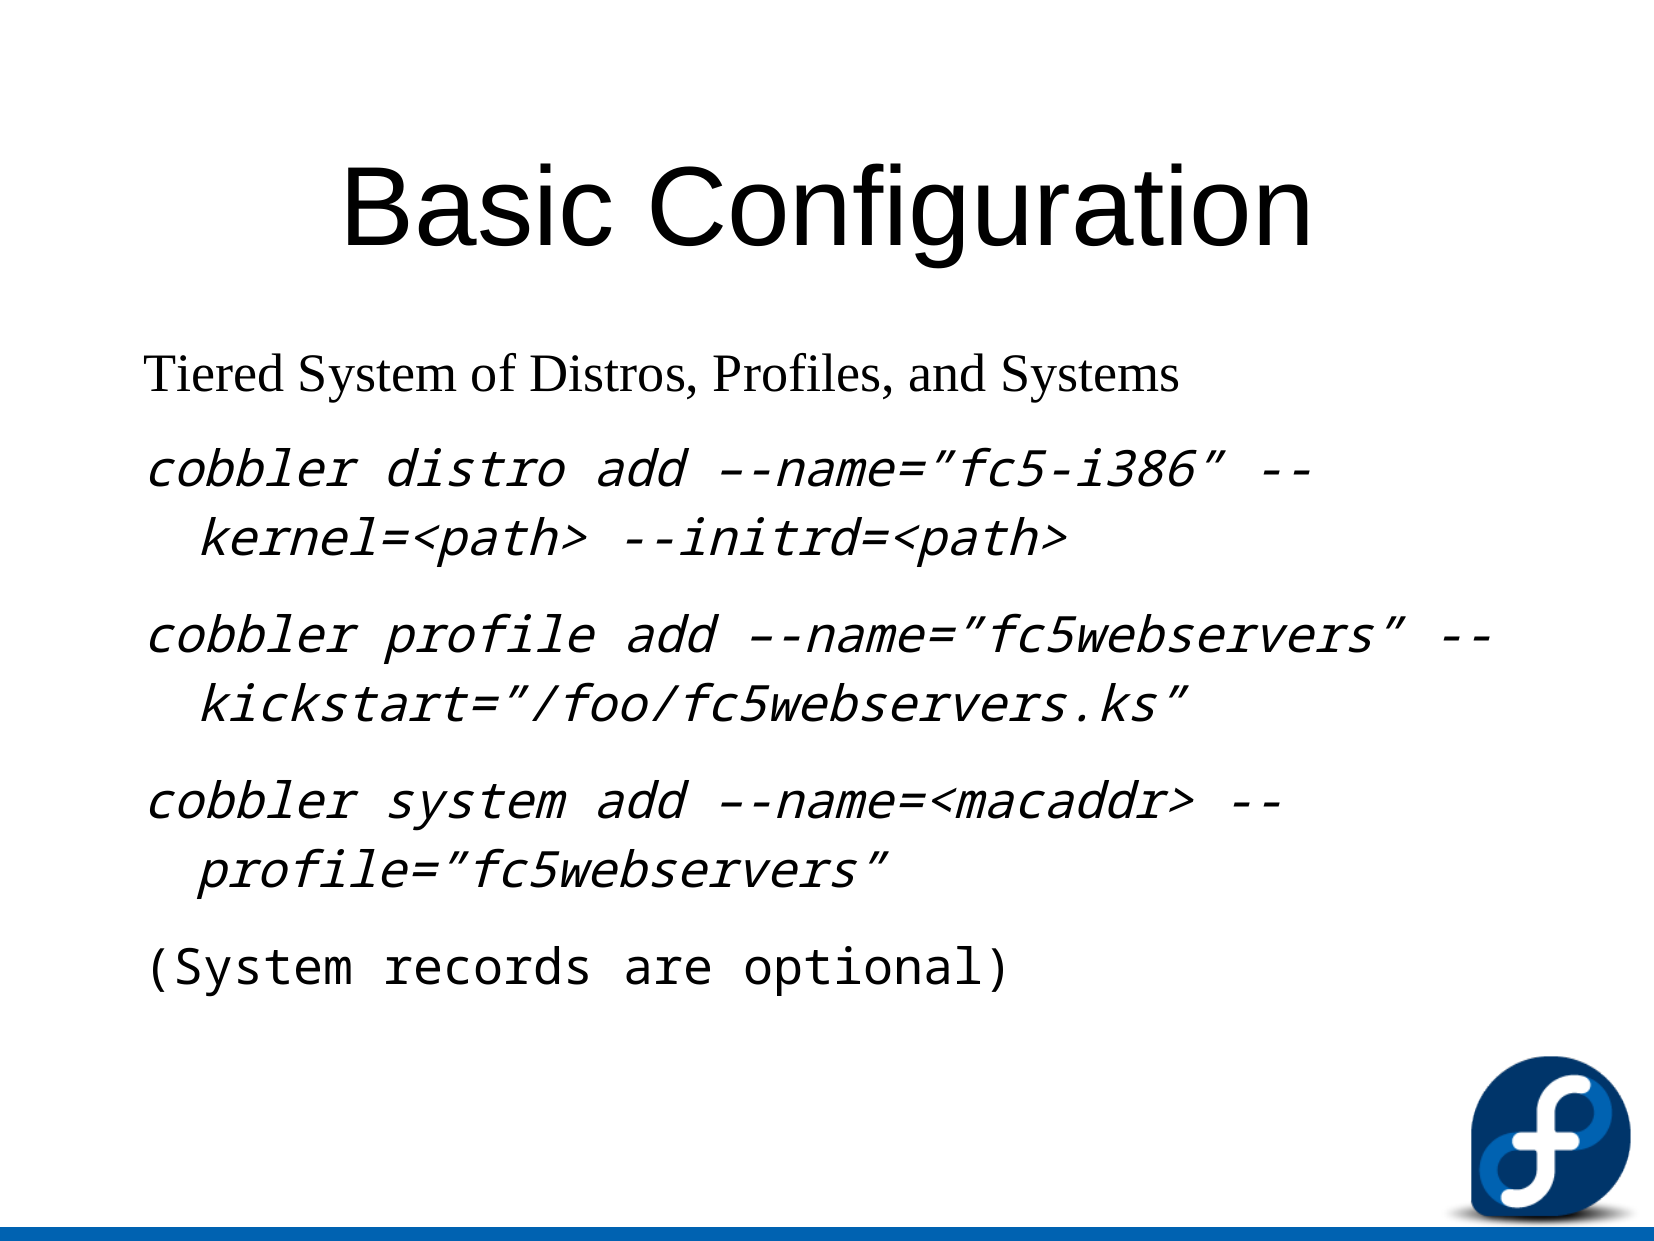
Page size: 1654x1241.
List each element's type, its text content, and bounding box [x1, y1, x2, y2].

title Basic Configuration [121, 102, 1534, 310]
picture [1438, 1055, 1645, 1229]
list Tiered System of Distros, Profiles, and Systems cobbler distro add –-name=”fc5-i386” --kernel=<path> --initrd=<path> cobbler profile add –-name=”fc5webservers” --kickstart=”/foo/fc5webservers.ks” cobbler system add –-name=<macaddr> --profile=”fc5webservers” (System records are optional) [125, 343, 1538, 1126]
